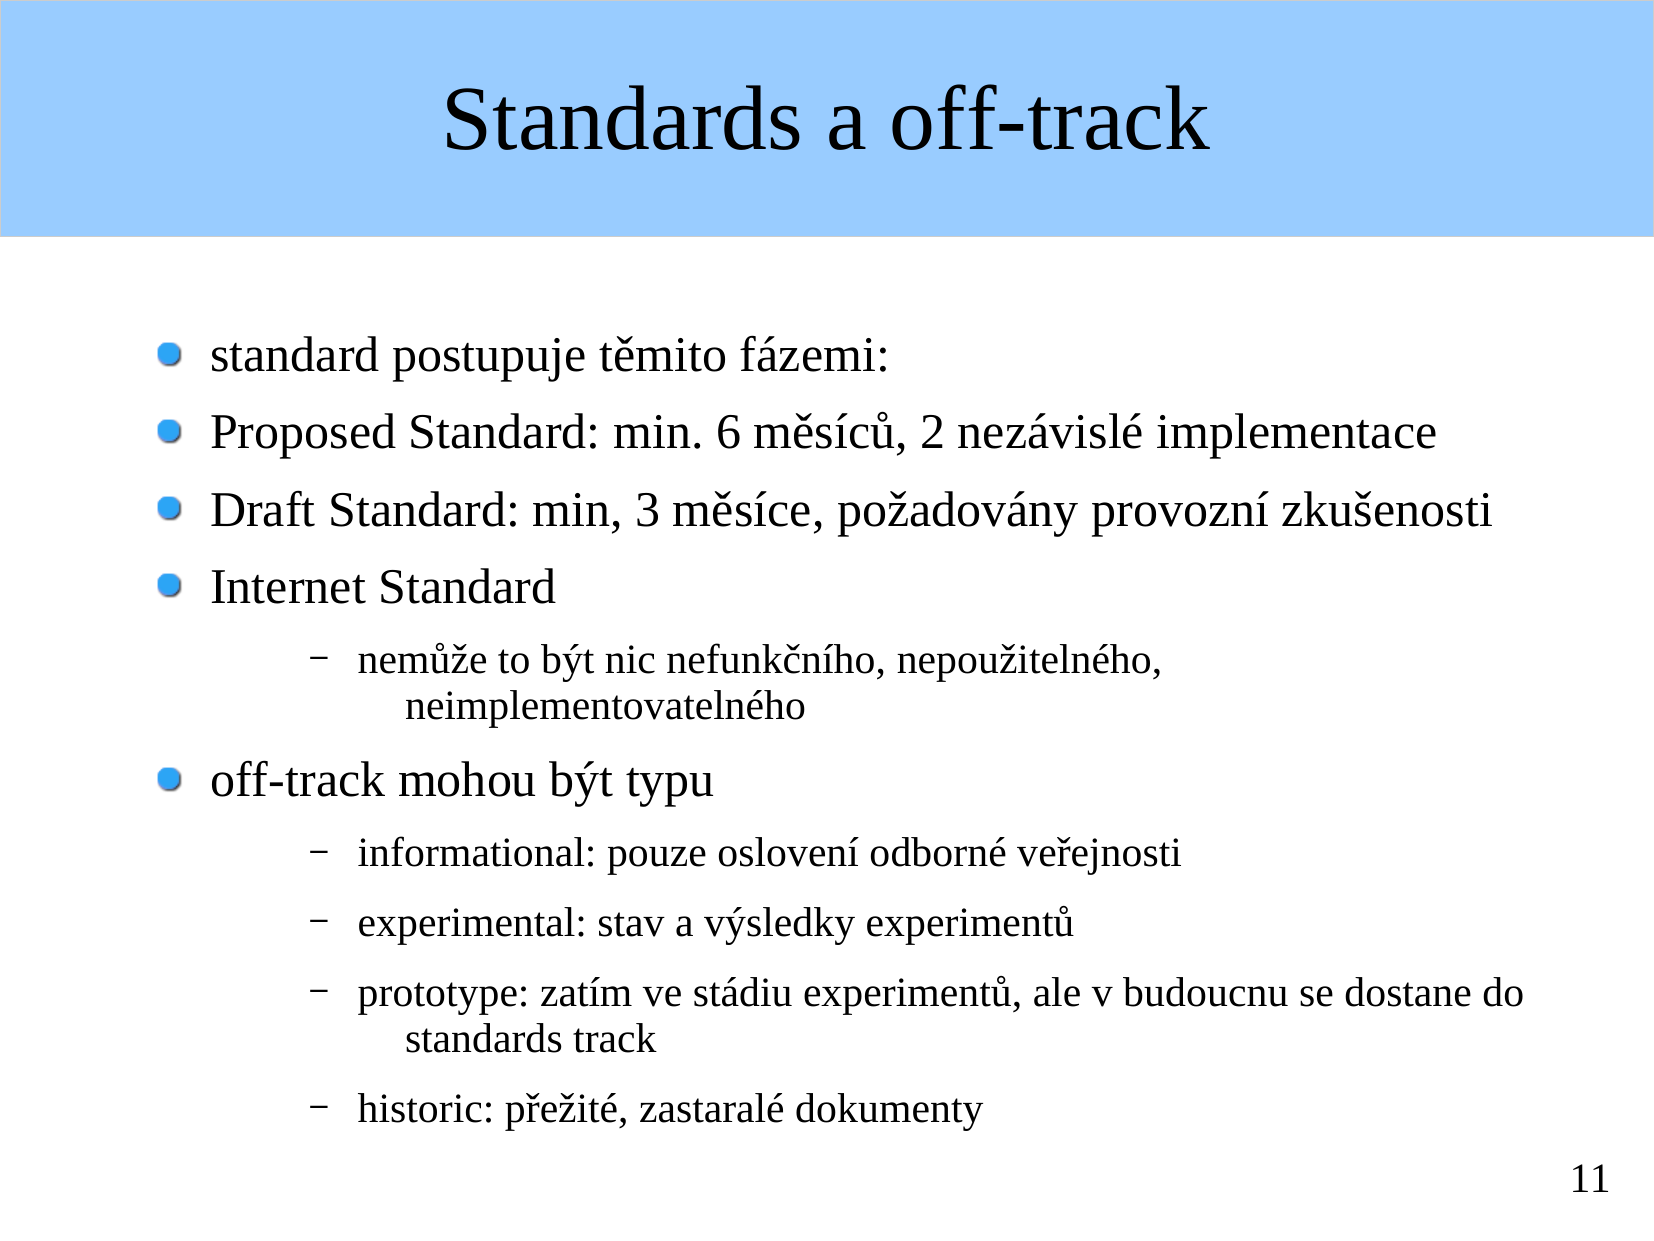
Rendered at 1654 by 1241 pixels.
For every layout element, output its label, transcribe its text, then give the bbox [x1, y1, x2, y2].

list standard postupuje těmito fázemi: Proposed Standard: min. 6 měsíců, 2 nezávislé implementace Draft Standard: min, 3 měsíce, požadovány provozní zkušenosti Internet Standard nemůže to být nic nefunkčního, nepoužitelného, neimplementovatelného off-track mohou být typu informational: pouze oslovení odborné veřejnosti experimental: stav a výsledky experimentů prototype: zatím ve stádiu experimentů, ale v budoucnu se dostane do standards track historic: přežité, zastaralé dokumenty [121, 327, 1566, 1232]
title Standards a off-track [0, 0, 1654, 237]
